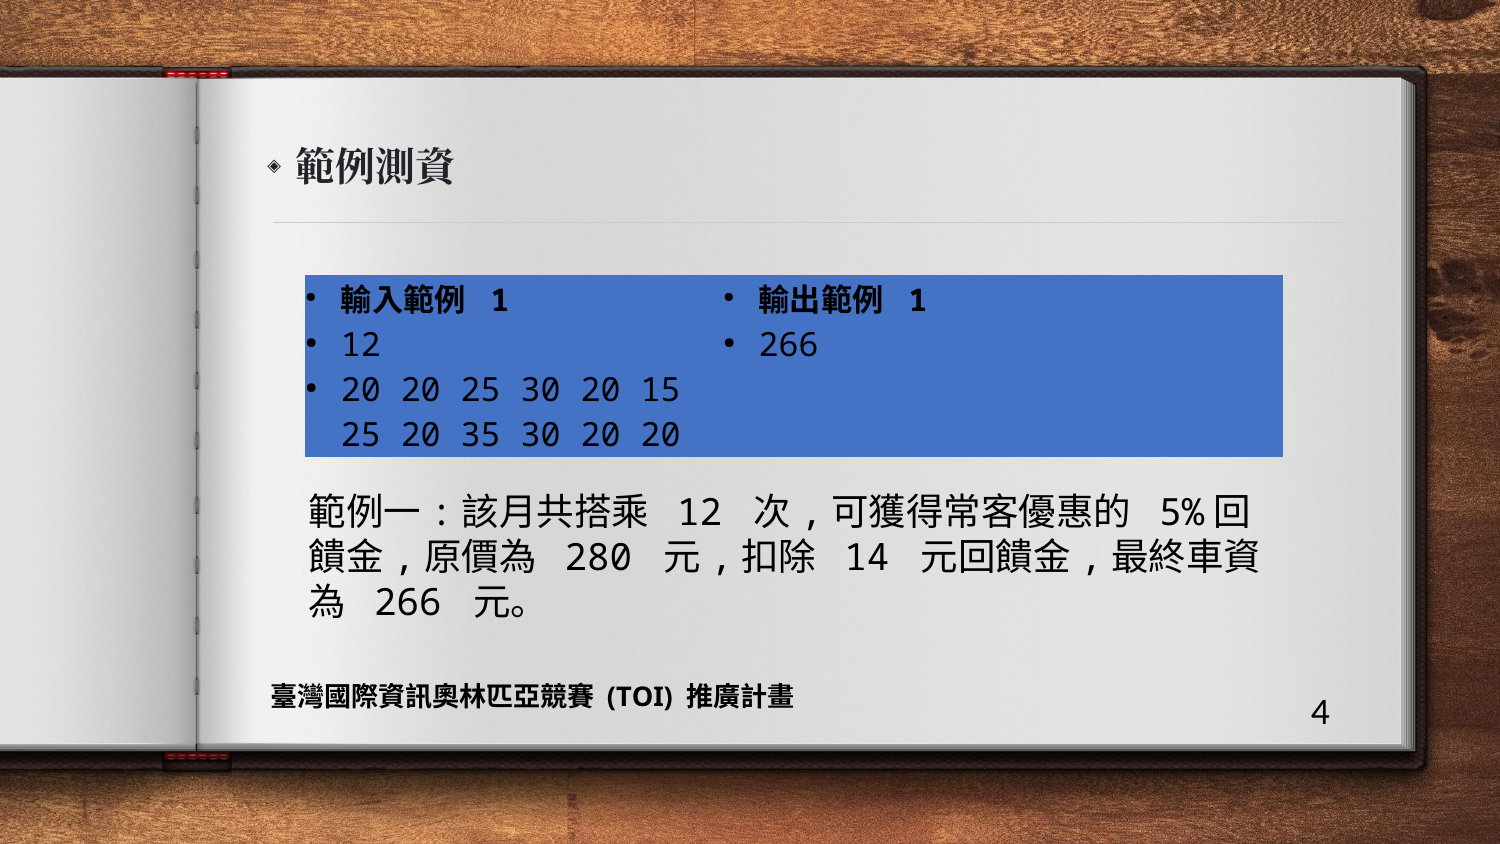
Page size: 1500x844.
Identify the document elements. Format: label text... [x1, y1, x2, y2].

list 範例測資 [252, 126, 1194, 205]
table_header 輸出範例 1 266 [723, 275, 1283, 457]
text_box 範例一:該月共搭乘 12 次,可獲得常客優惠的 5%回饋金,原價為 280 元,扣除 14 元回饋金,最終車資為 266 元。 [293, 480, 1283, 587]
text_box 4 [1295, 672, 1386, 737]
table_header 輸入範例 1 12 20 20 25 30 20 15 25 20 35 30 20 20 [305, 275, 723, 457]
